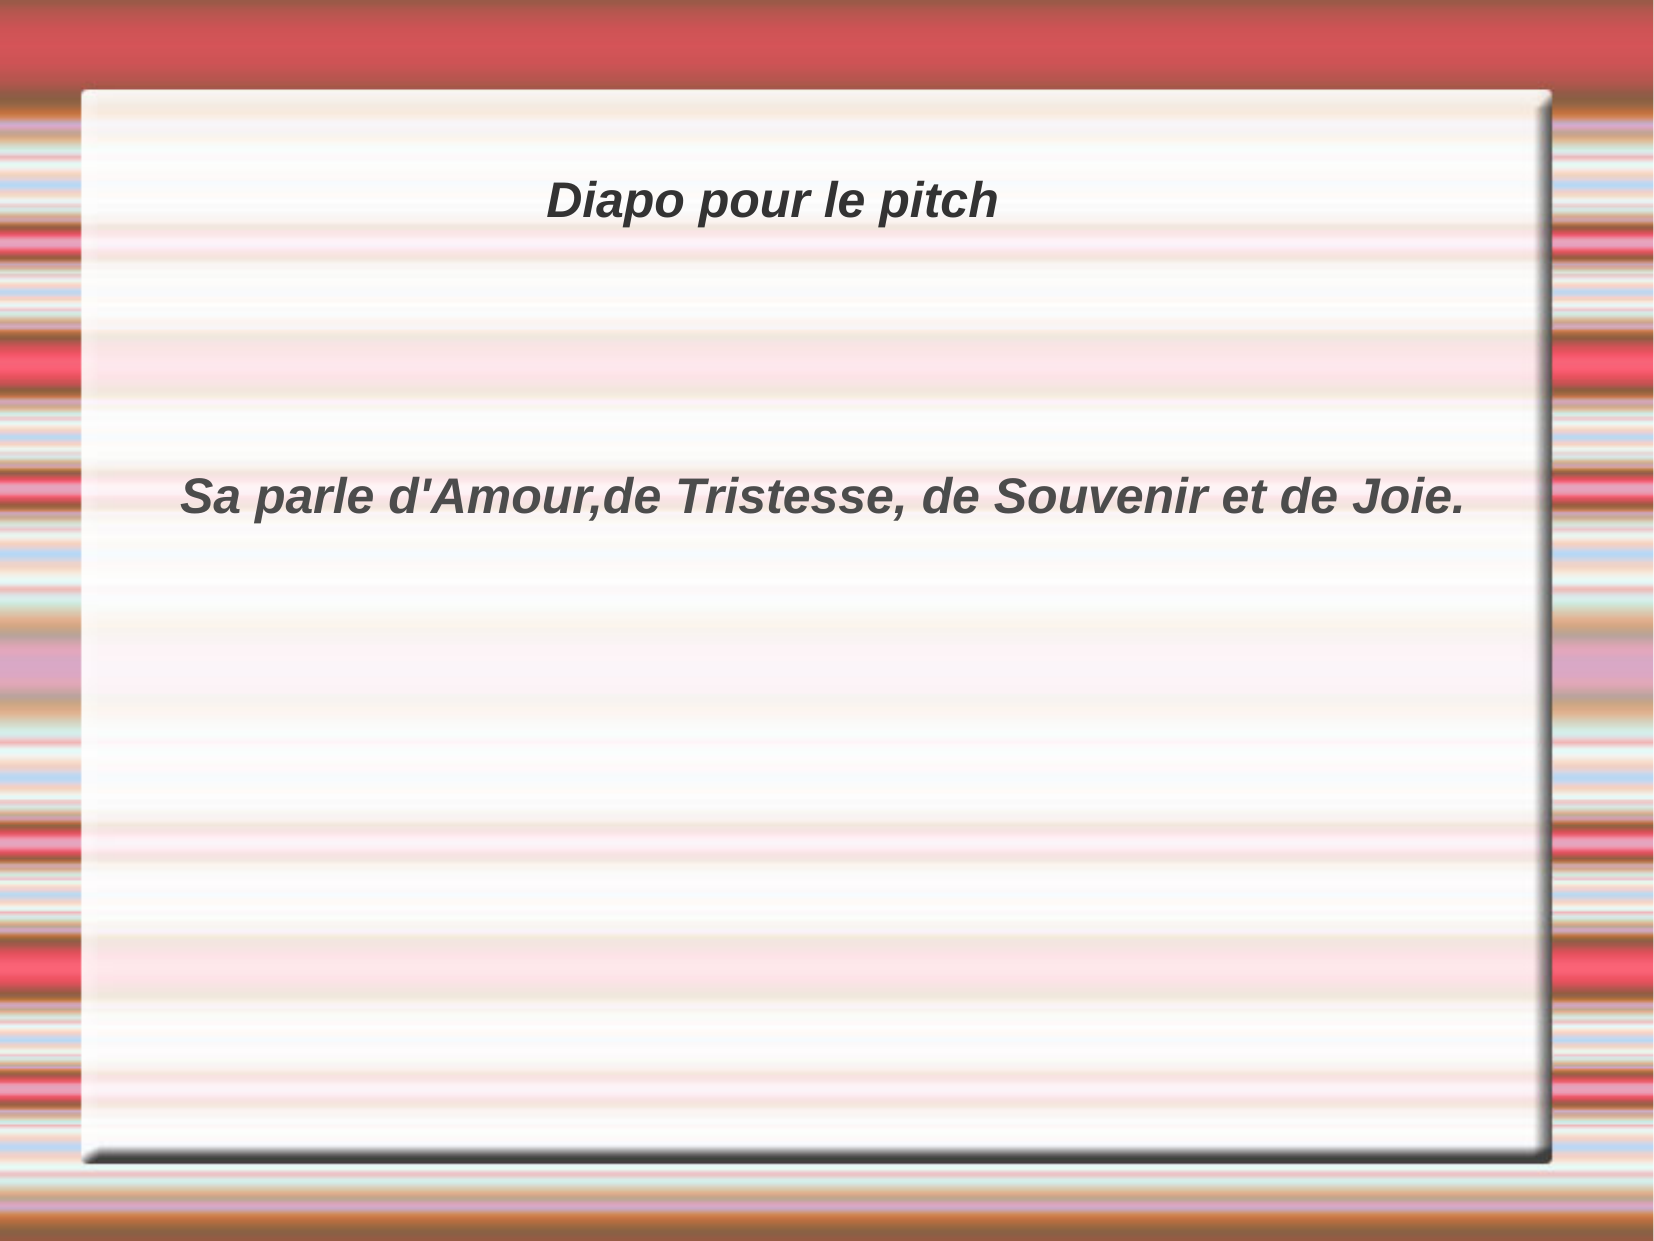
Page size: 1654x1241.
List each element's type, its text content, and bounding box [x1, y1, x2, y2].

text_box Diapo pour le pitch [531, 165, 1028, 238]
picture [0, 0, 1654, 1241]
text_box Sa parle d'Amour,de Tristesse, de Souvenir et de Joie. [165, 460, 1501, 674]
